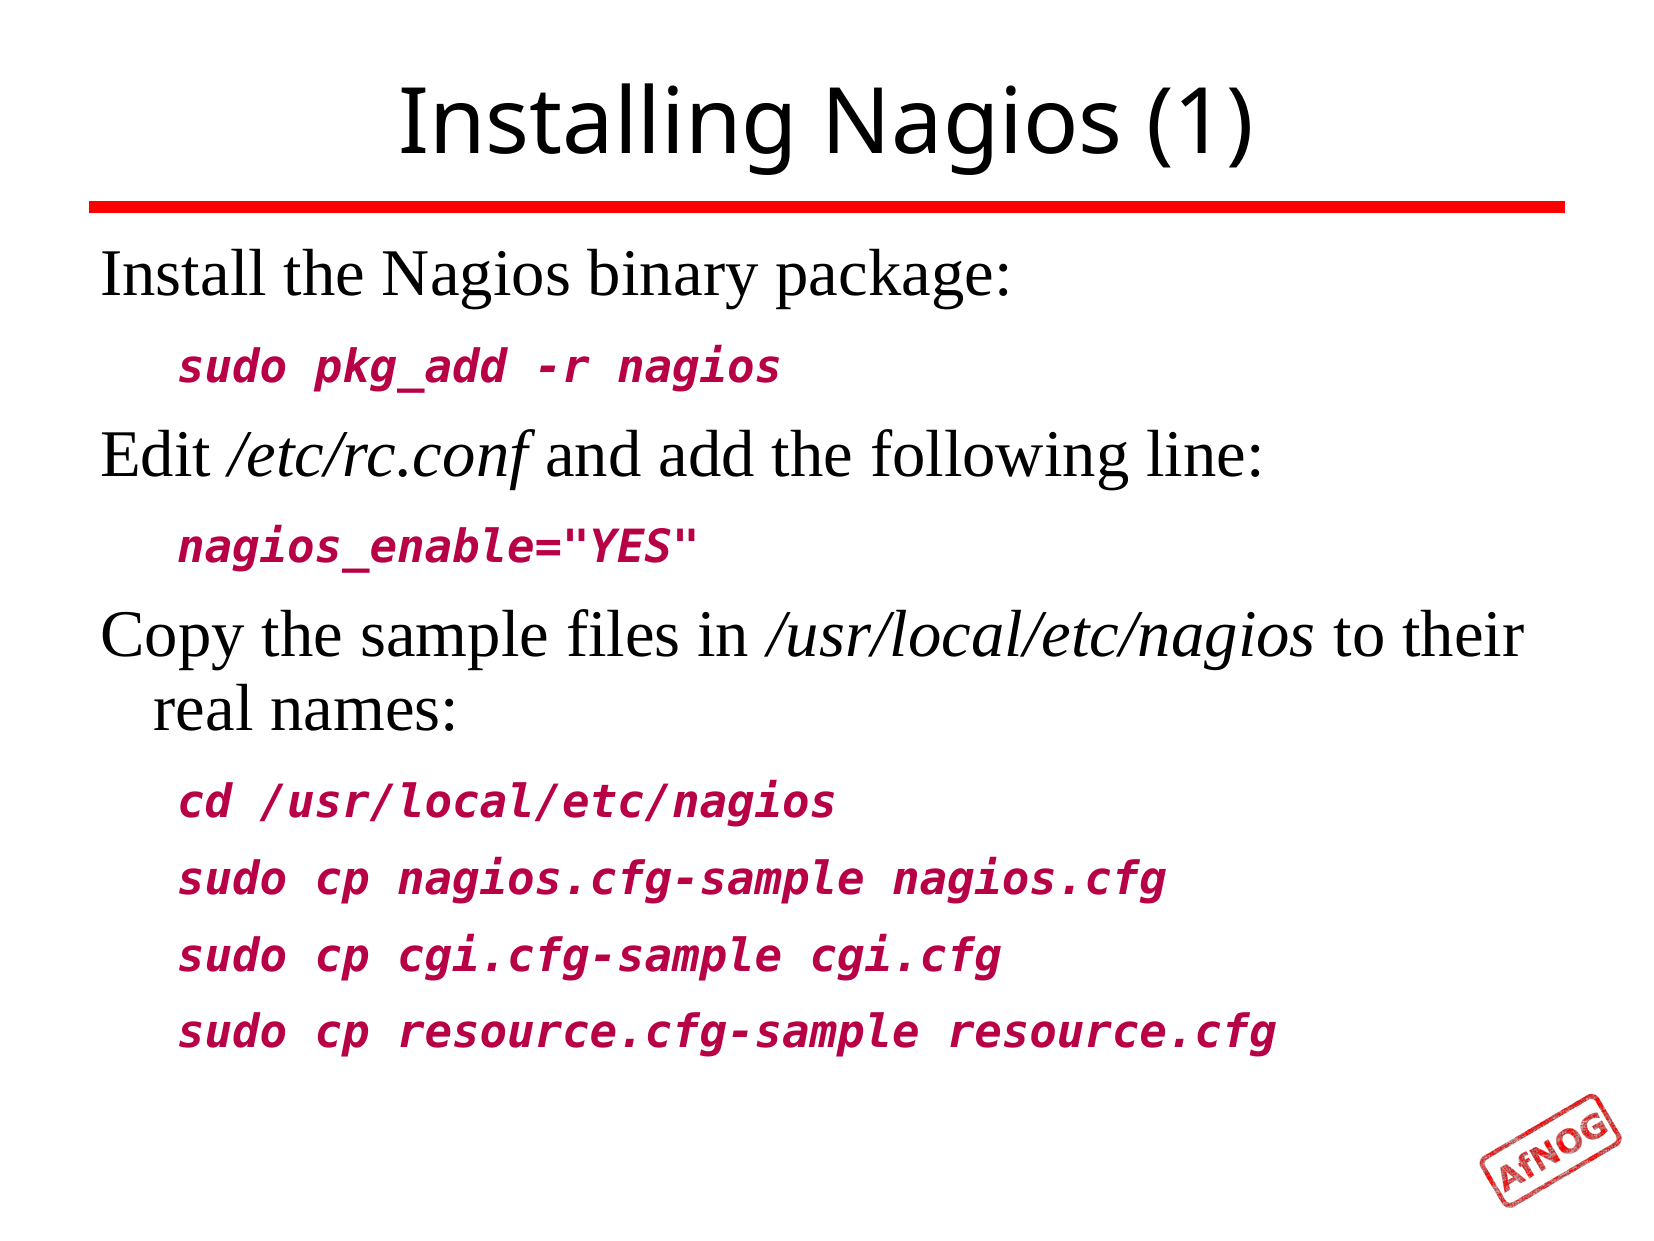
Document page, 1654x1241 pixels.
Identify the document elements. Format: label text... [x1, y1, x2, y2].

title Installing Nagios (1) [82, 36, 1571, 200]
picture [1476, 1090, 1625, 1211]
list Install the Nagios binary package: sudo pkg_add -r nagios Edit /etc/rc.conf and add the following line: nagios_enable="YES" Copy the sample files in /usr/local/etc/nagios to their real names: cd /usr/local/etc/nagios sudo cp nagios.cfg-sample nagios.cfg sudo cp cgi.cfg-sample cgi.cfg sudo cp resource.cfg-sample resource.cfg [82, 236, 1571, 1108]
